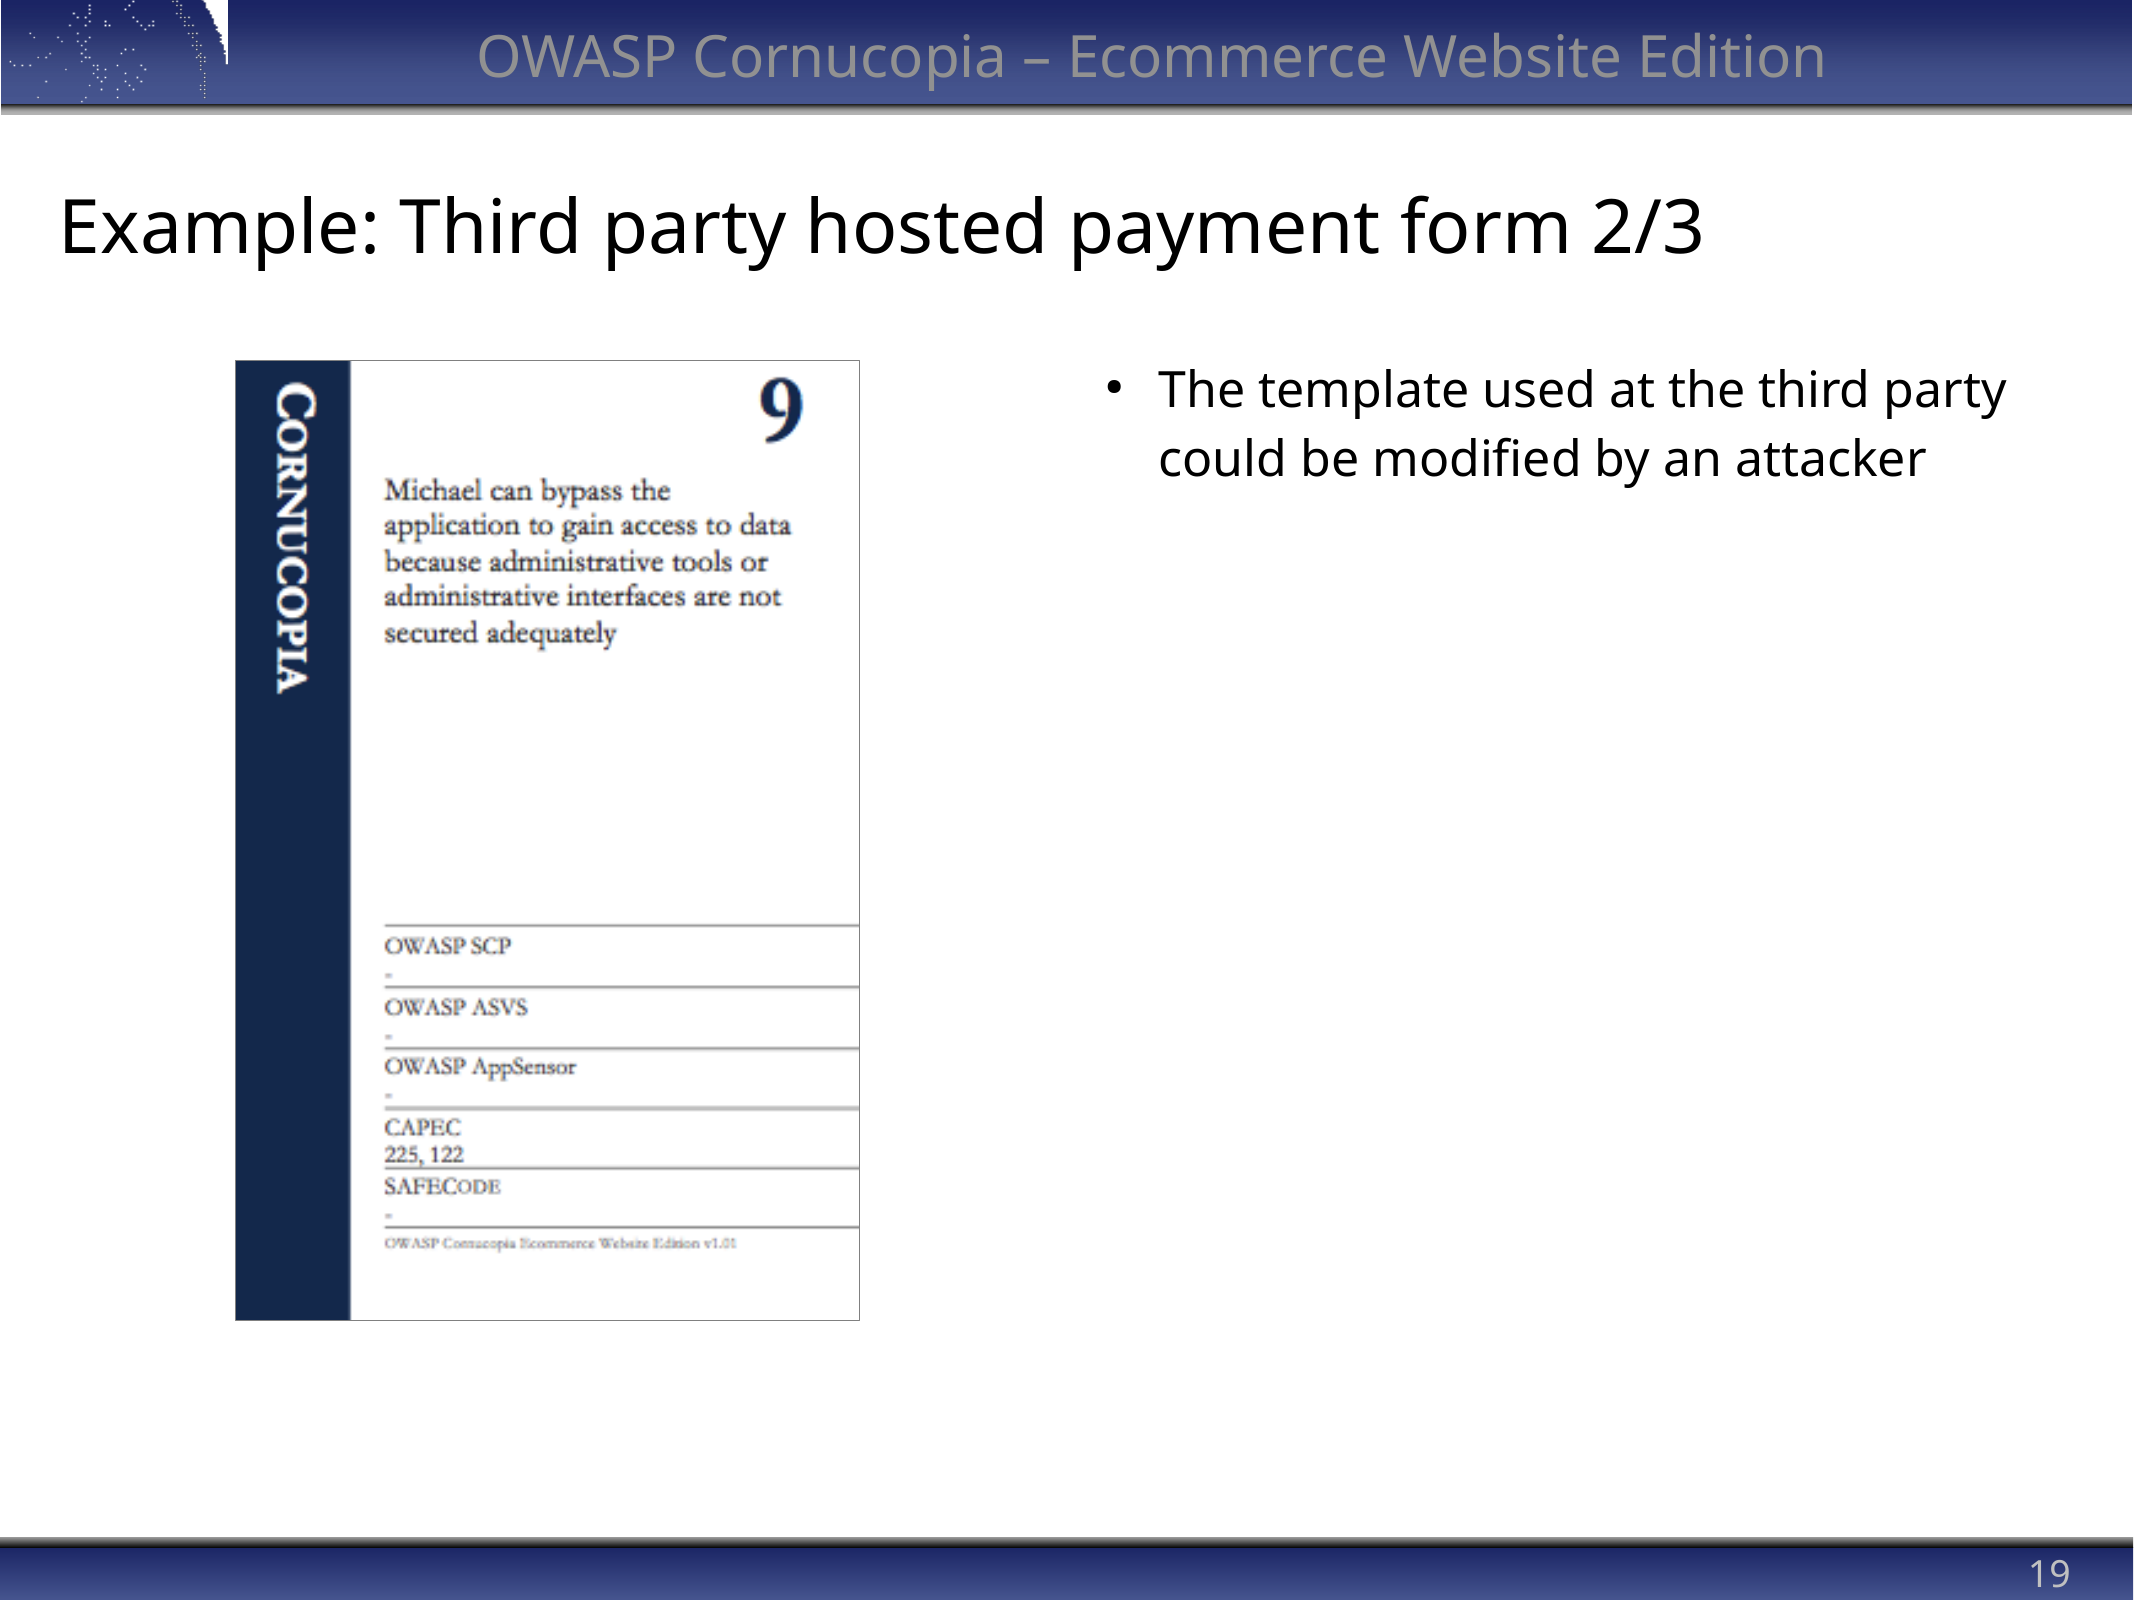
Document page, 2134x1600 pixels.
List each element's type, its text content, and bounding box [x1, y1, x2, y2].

picture [236, 361, 860, 1320]
title Example: Third party hosted payment form 2/3 [58, 124, 2126, 325]
list The template used at the third party could be modified by an attacker [1087, 354, 2068, 1536]
